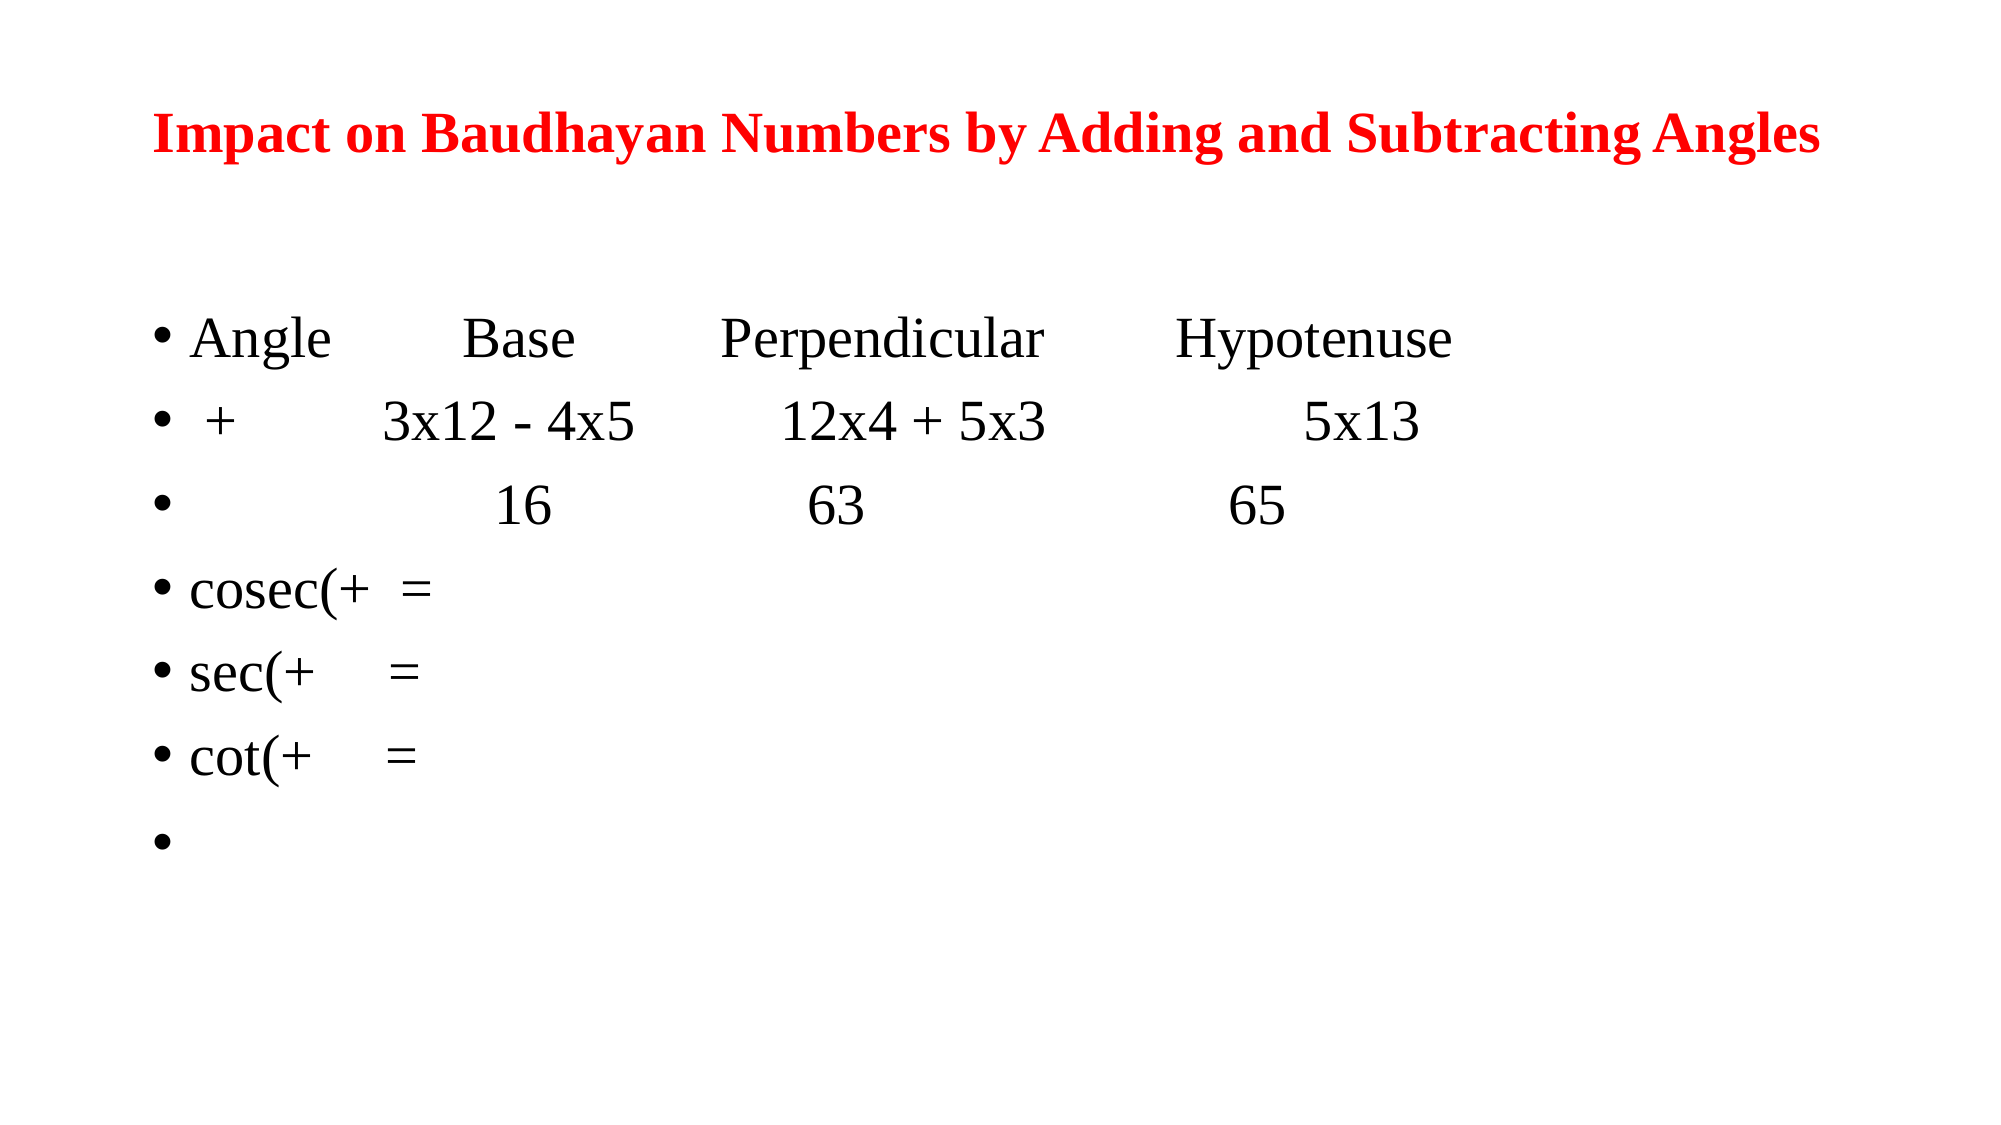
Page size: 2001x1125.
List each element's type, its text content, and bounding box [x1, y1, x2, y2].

list Angle Base Perpendicular Hypotenuse + 3x12 - 4x5 12x4 + 5x3 5x13 16 63 65 cosec(+ = sec(+ = cot(+ = [137, 299, 1863, 1014]
title Impact on Baudhayan Numbers by Adding and Subtracting Angles [137, 59, 1863, 278]
